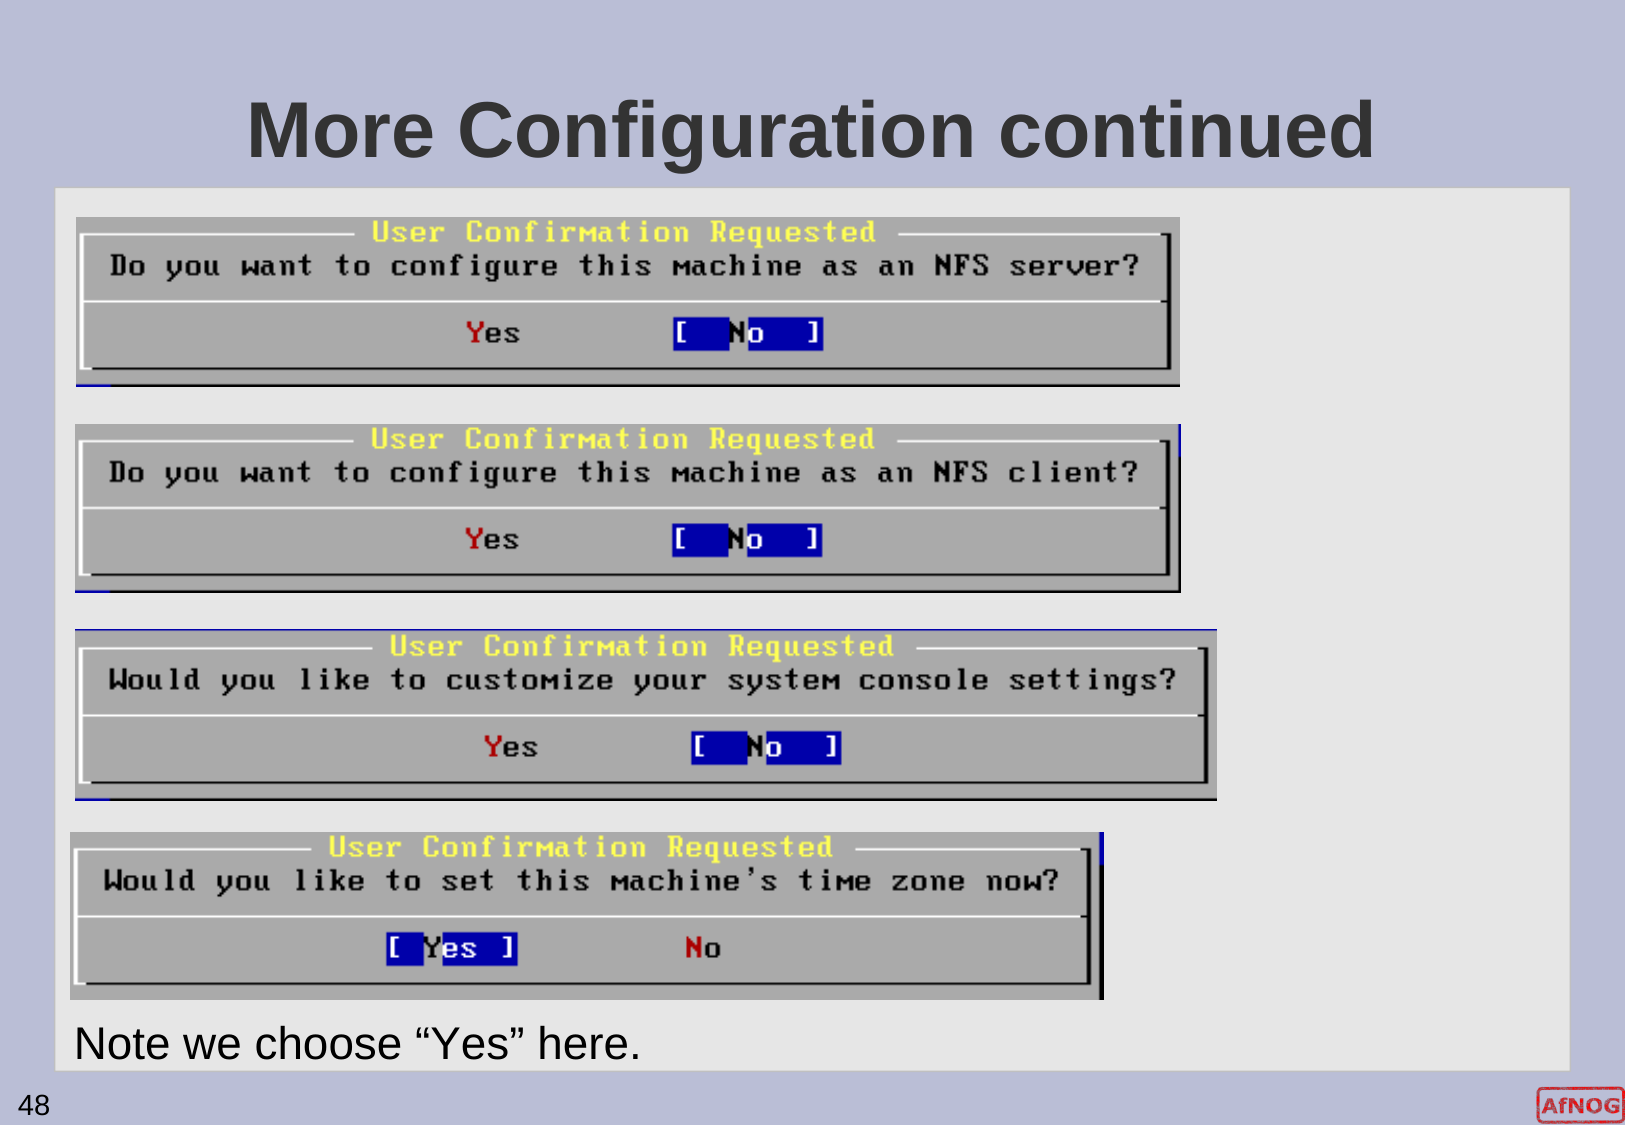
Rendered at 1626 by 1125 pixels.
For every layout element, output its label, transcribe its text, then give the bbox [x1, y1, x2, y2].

title More Configuration continued [54, 44, 1571, 215]
picture [75, 629, 1217, 801]
picture [1535, 1085, 1626, 1125]
picture [76, 217, 1180, 387]
text_box Note we choose “Yes” here. [59, 1009, 1182, 1077]
picture [75, 424, 1181, 593]
picture [70, 832, 1104, 1000]
